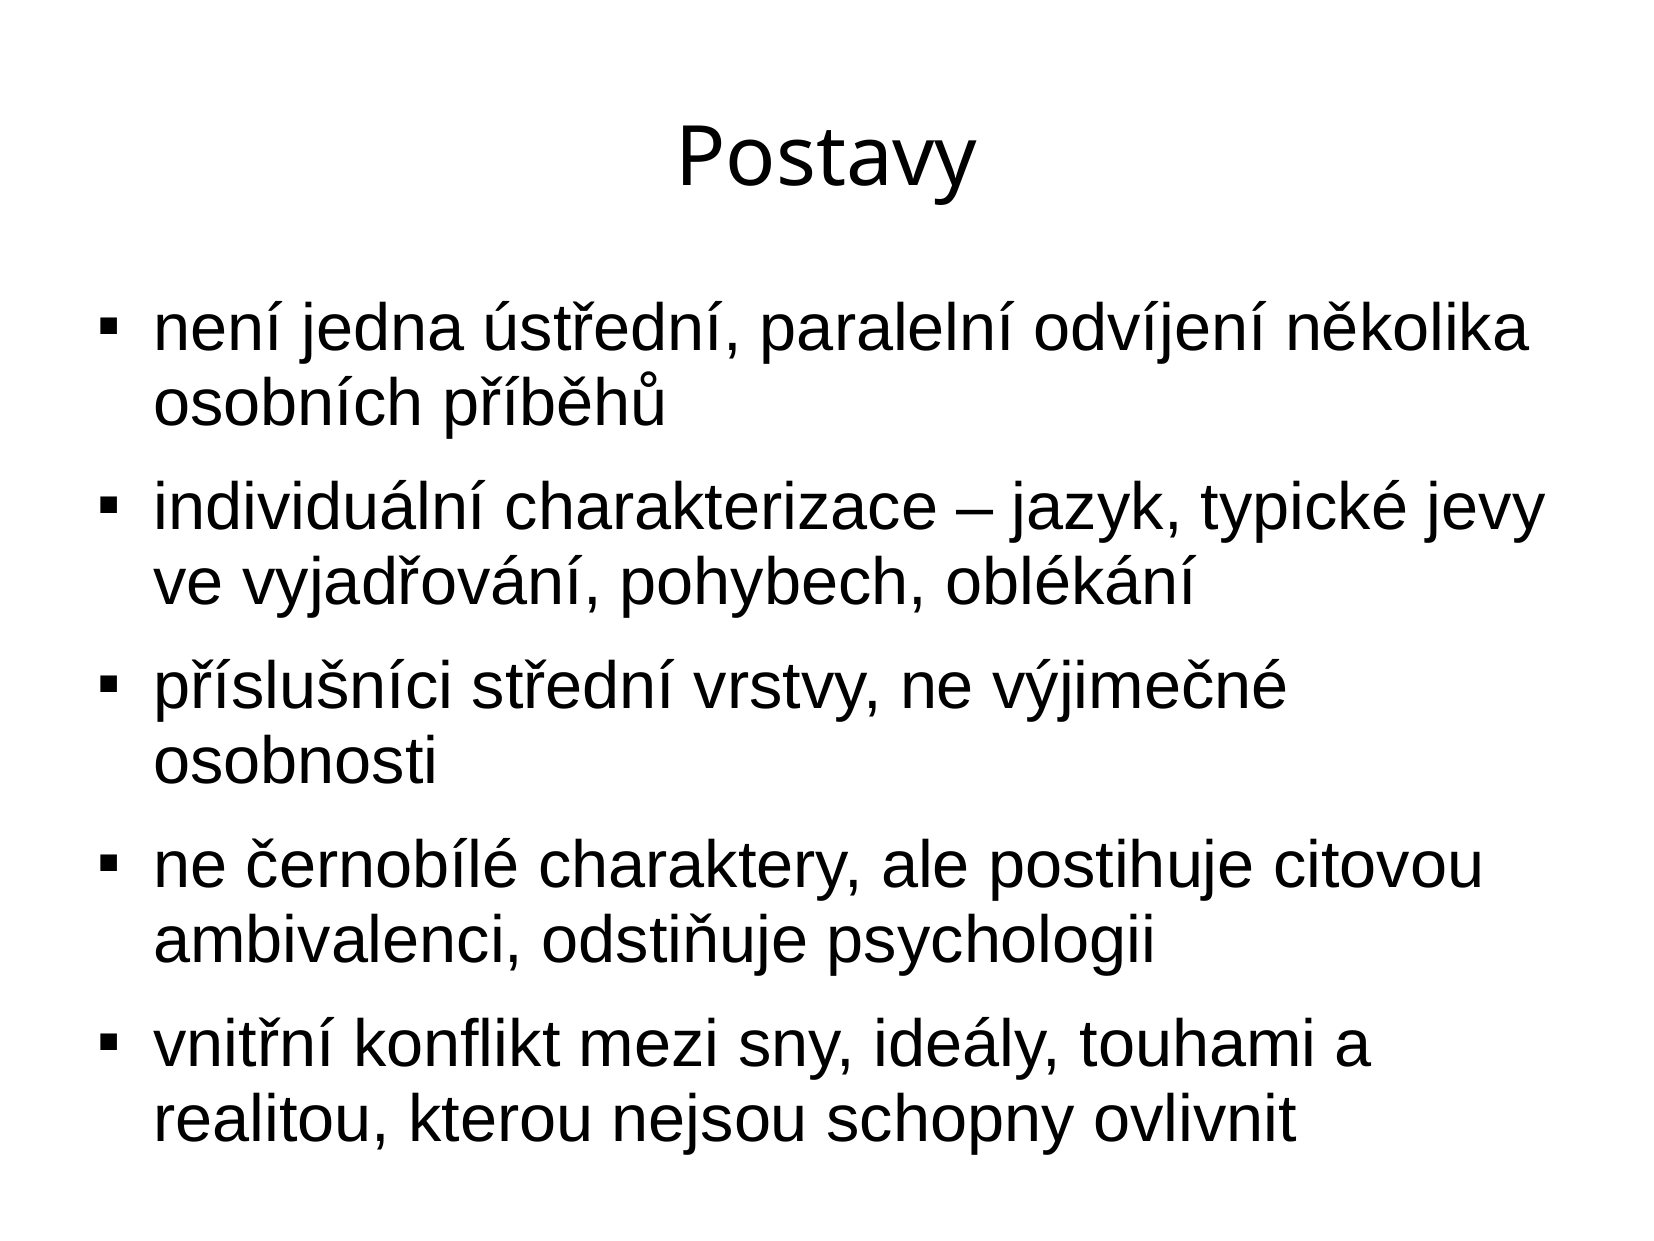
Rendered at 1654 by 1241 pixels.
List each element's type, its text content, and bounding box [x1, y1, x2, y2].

title Postavy [82, 49, 1571, 257]
list není jedna ústřední, paralelní odvíjení několika osobních příběhů individuální charakterizace – jazyk, typické jevy ve vyjadřování, pohybech, oblékání příslušníci střední vrstvy, ne výjimečné osobnosti ne černobílé charaktery, ale postihuje citovou ambivalenci, odstiňuje psychologii vnitřní konflikt mezi sny, ideály, touhami a realitou, kterou nejsou schopny ovlivnit [82, 290, 1571, 1156]
